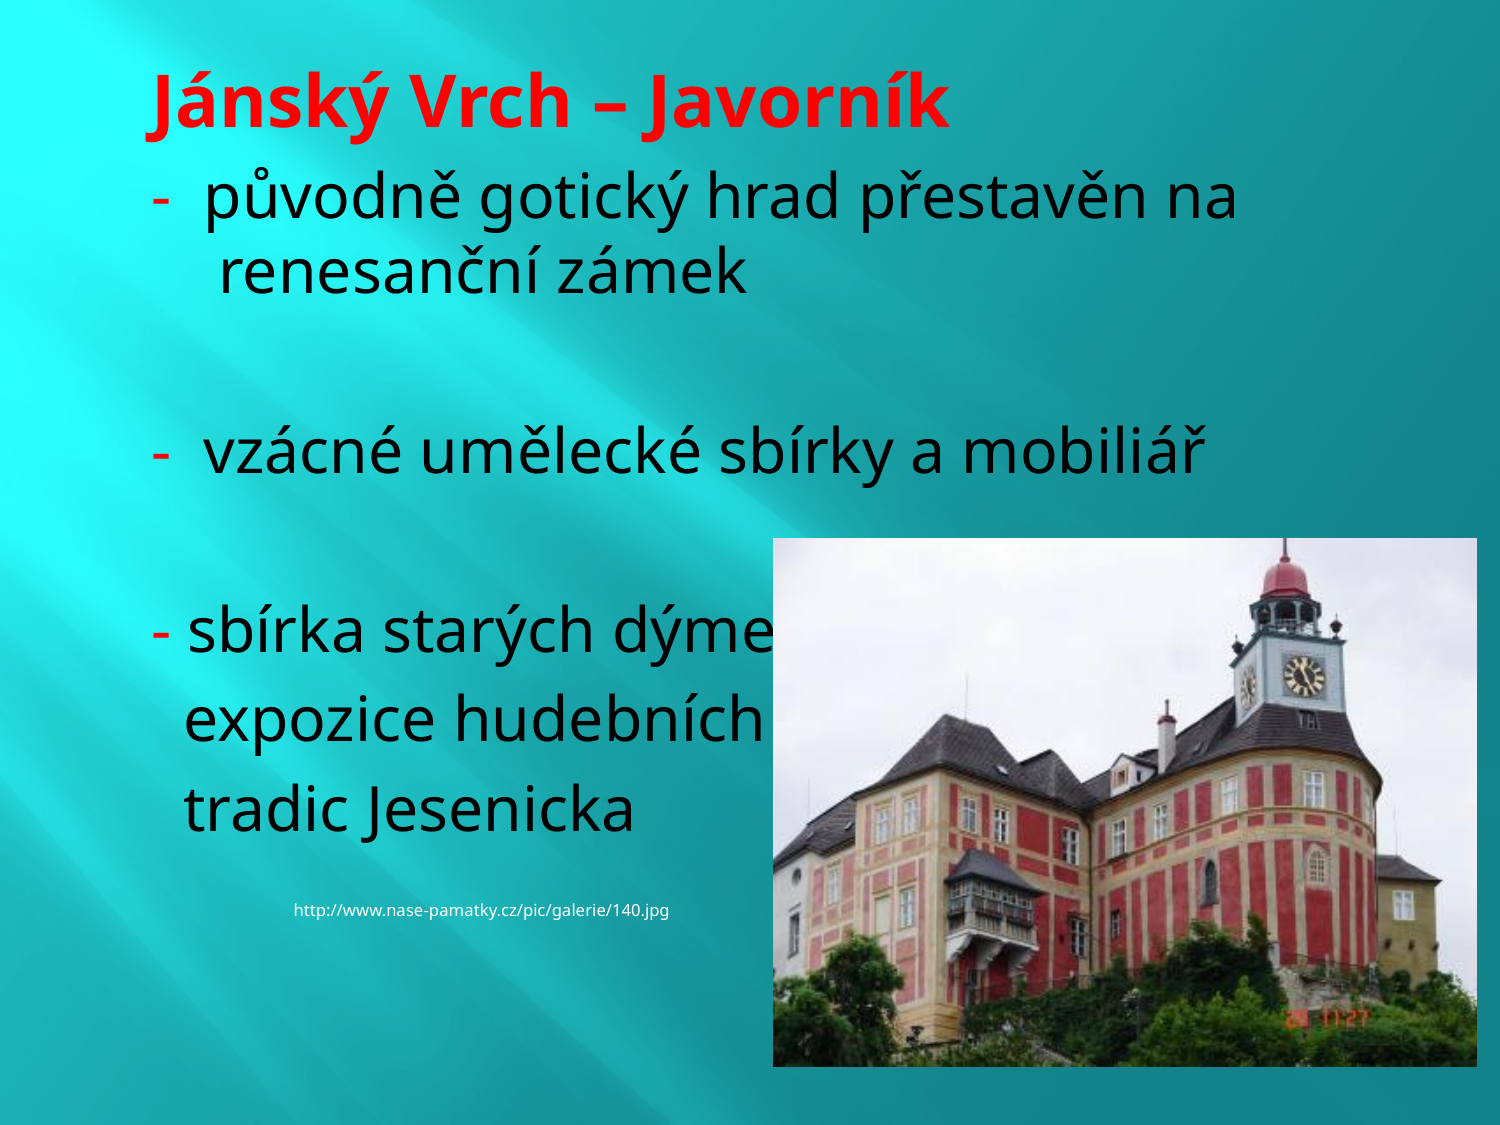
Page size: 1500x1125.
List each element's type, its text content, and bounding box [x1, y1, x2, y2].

picture [773, 538, 1477, 1067]
list Jánský Vrch – Javorník - původně gotický hrad přestavěn na renesanční zámek - vzácné umělecké sbírky a mobiliář - sbírka starých dýmek expozice hudebních tradic Jesenicka http://www.nase-pamatky.cz/pic/galerie/140.jpg [23, 46, 1477, 1090]
